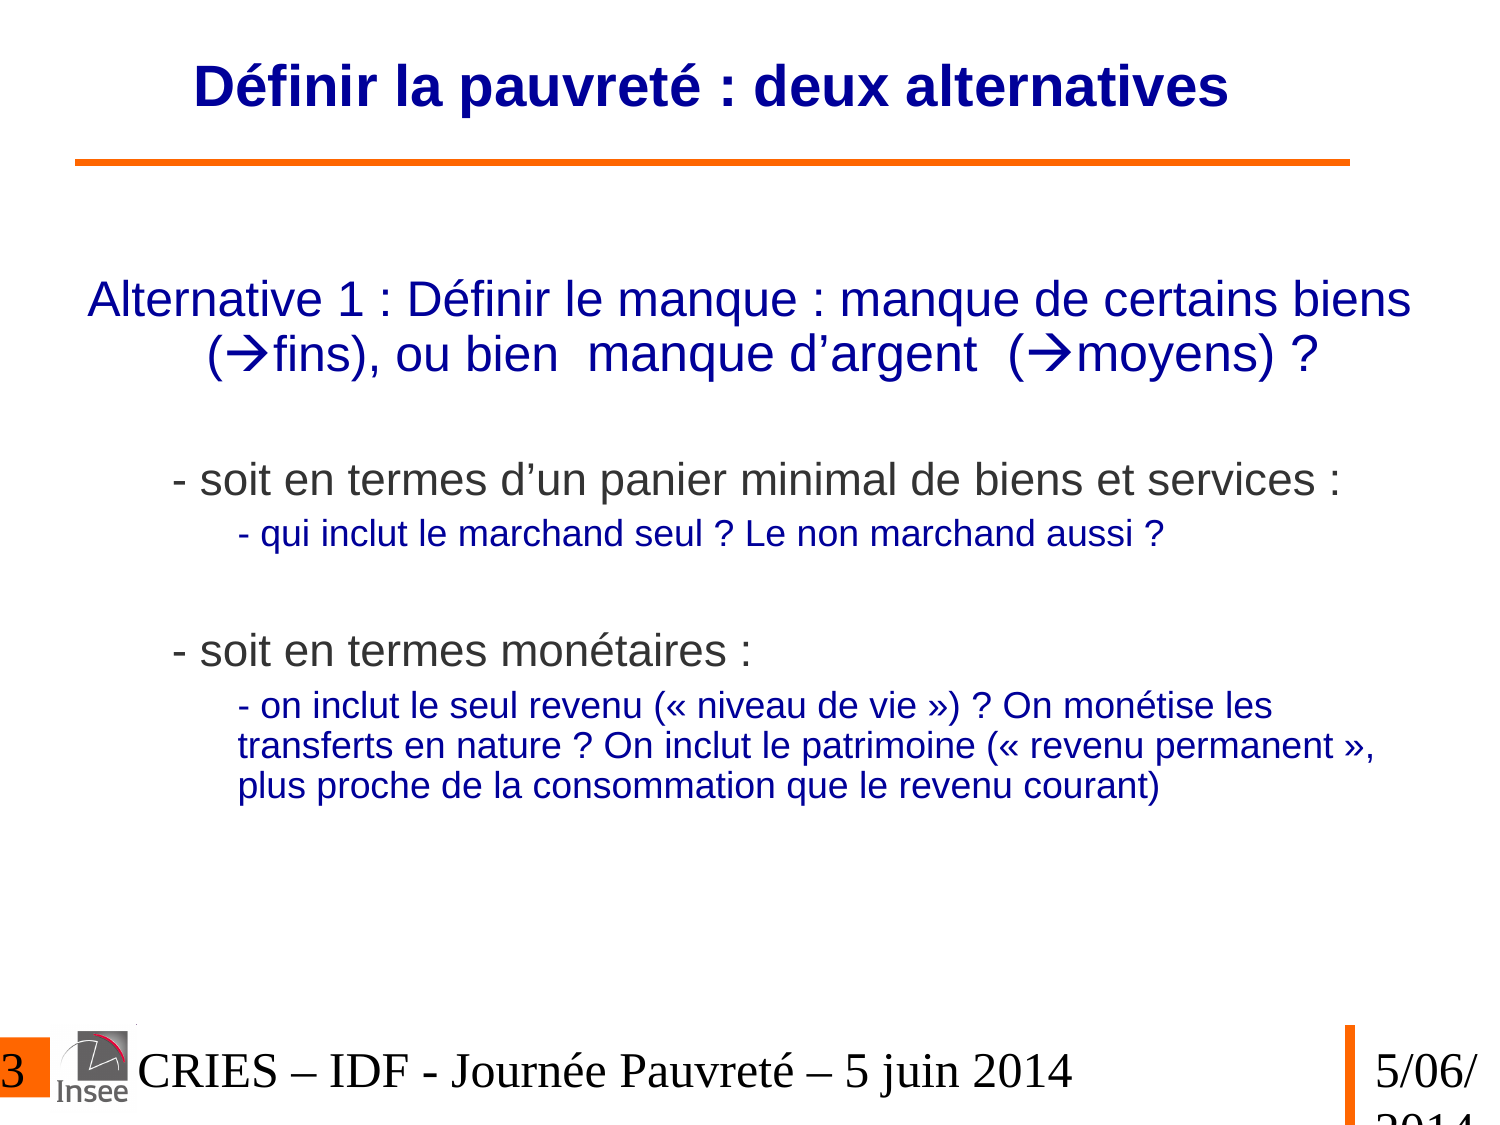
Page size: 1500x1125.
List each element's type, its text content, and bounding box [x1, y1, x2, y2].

list Alternative 1 : Définir le manque : manque de certains biens (fins), ou bien manque d’argent (moyens) ? - soit en termes d’un panier minimal de biens et services : - qui inclut le marchand seul ? Le non marchand aussi ? - soit en termes monétaires : - on inclut le seul revenu (« niveau de vie ») ? On monétise les transferts en nature ? On inclut le patrimoine (« revenu permanent », plus proche de la consommation que le revenu courant) [50, 199, 1450, 988]
picture [50, 1024, 137, 1113]
title Définir la pauvreté : deux alternatives [75, 37, 1351, 138]
